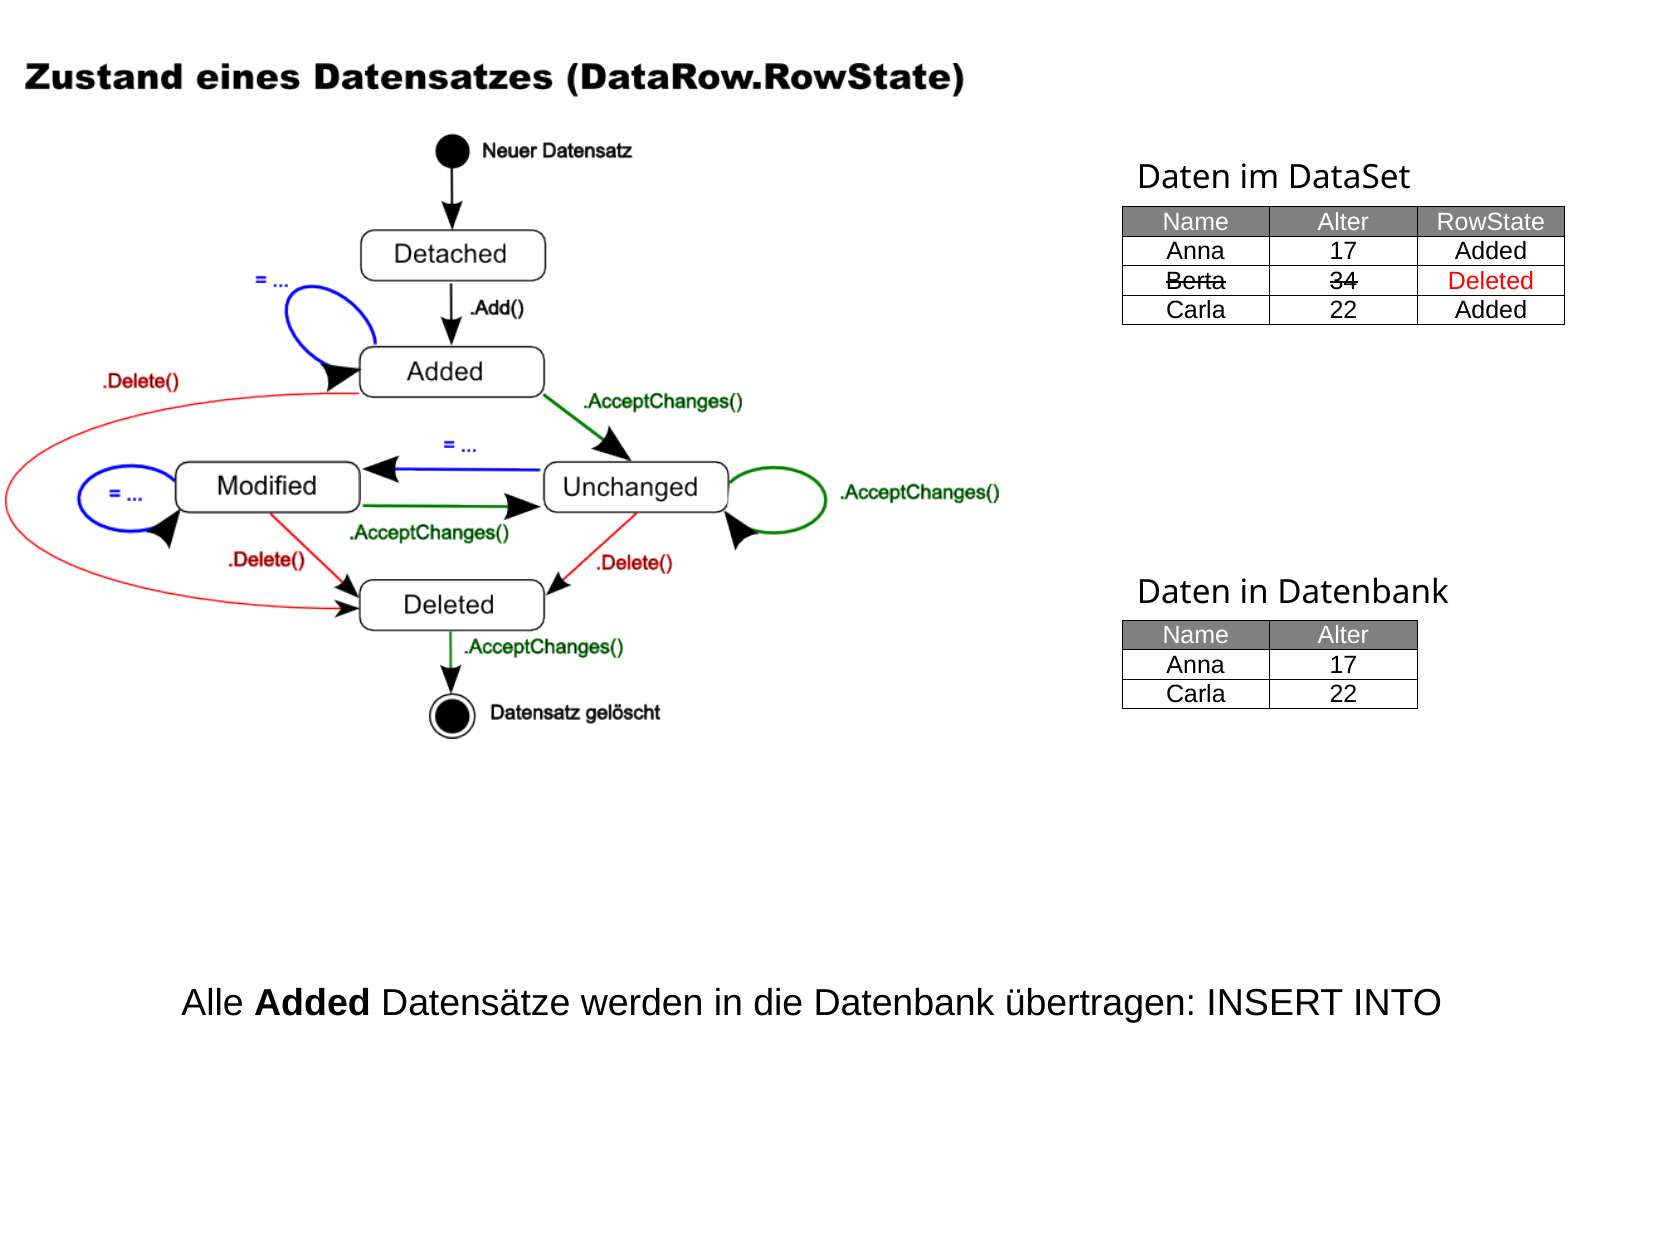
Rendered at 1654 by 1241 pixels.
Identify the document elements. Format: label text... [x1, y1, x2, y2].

text_box 22 [1269, 679, 1418, 709]
text_box Carla [1122, 295, 1269, 325]
text_box Added [1417, 295, 1565, 325]
text_box Name [1122, 206, 1269, 236]
text_box Daten in Datenbank [1122, 561, 1595, 623]
text_box 17 [1269, 236, 1417, 266]
text_box Alle Added Datensätze werden in die Datenbank übertragen: INSERT INTO [59, 974, 1565, 1032]
text_box Berta [1122, 266, 1269, 295]
text_box Anna [1122, 649, 1269, 679]
text_box Anna [1122, 236, 1269, 266]
text_box RowState [1418, 206, 1565, 236]
text_box 34 [1269, 266, 1417, 295]
text_box Daten im DataSet [1122, 145, 1536, 206]
text_box Alter [1269, 620, 1418, 649]
text_box Added [1417, 236, 1565, 266]
picture [5, 63, 999, 739]
text_box Deleted [1417, 266, 1565, 295]
text_box 17 [1269, 649, 1418, 679]
text_box Alter [1269, 206, 1418, 236]
text_box Name [1122, 620, 1269, 649]
text_box Carla [1122, 679, 1269, 709]
text_box 22 [1269, 295, 1417, 325]
